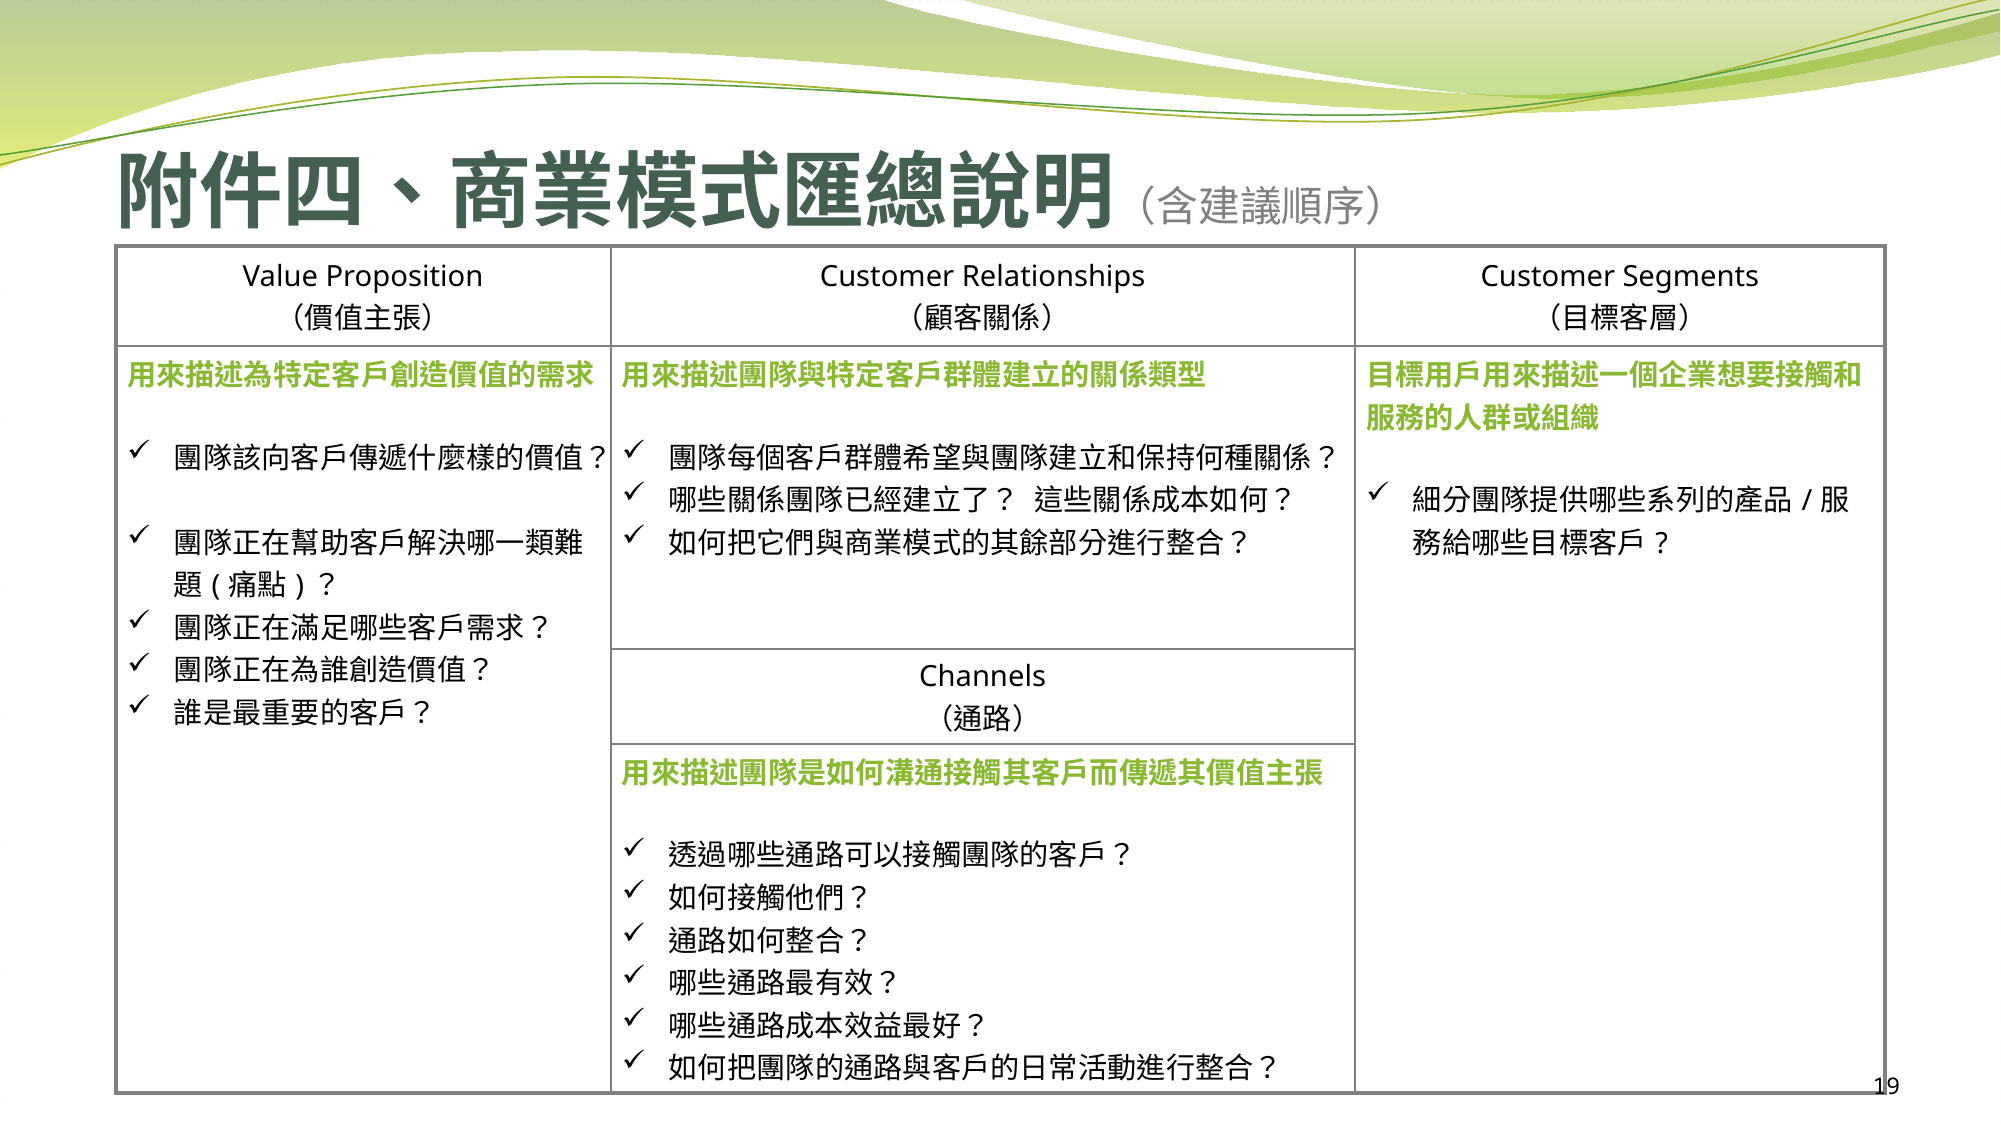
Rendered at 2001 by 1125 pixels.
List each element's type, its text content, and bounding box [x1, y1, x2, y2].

table_cell 用來描述團隊是如何溝通接觸其客戶而傳遞其價值主張 透過哪些通路可以接觸團隊的客戶？ 如何接觸他們？ 通路如何整合？ 哪些通路最有效？ 哪些通路成本效益最好？ 如何把團隊的通路與客戶的日常活動進行整合？ [612, 745, 1354, 1091]
table_cell 用來描述團隊與特定客戶群體建立的關係類型 團隊每個客戶群體希望與團隊建立和保持何種關係？ 哪些關係團隊已經建立了？ 這些關係成本如何？ 如何把它們與商業模式的其餘部分進行整合？ [612, 347, 1354, 648]
table_cell Channels （通路） [612, 650, 1354, 743]
table_header Customer Relationships （顧客關係） [612, 248, 1354, 345]
table_cell 用來描述為特定客戶創造價值的需求 團隊該向客戶傳遞什麼樣的價值？ 團隊正在幫助客戶解決哪一類難題(痛點)？ 團隊正在滿足哪些客戶需求？ 團隊正在為誰創造價值？ 誰是最重要的客戶？ [118, 347, 610, 1091]
title 附件四、商業模式匯總說明（含建議順序） [115, 109, 1916, 238]
table_header Value Proposition （價值主張） [118, 248, 610, 345]
slide_number <編號> [1733, 1042, 1900, 1103]
table_cell 目標用戶用來描述一個企業想要接觸和服務的人群或組織 細分團隊提供哪些系列的產品/服務給哪些目標客戶? [1356, 347, 1883, 1091]
table_header Customer Segments （目標客層） [1356, 248, 1883, 345]
